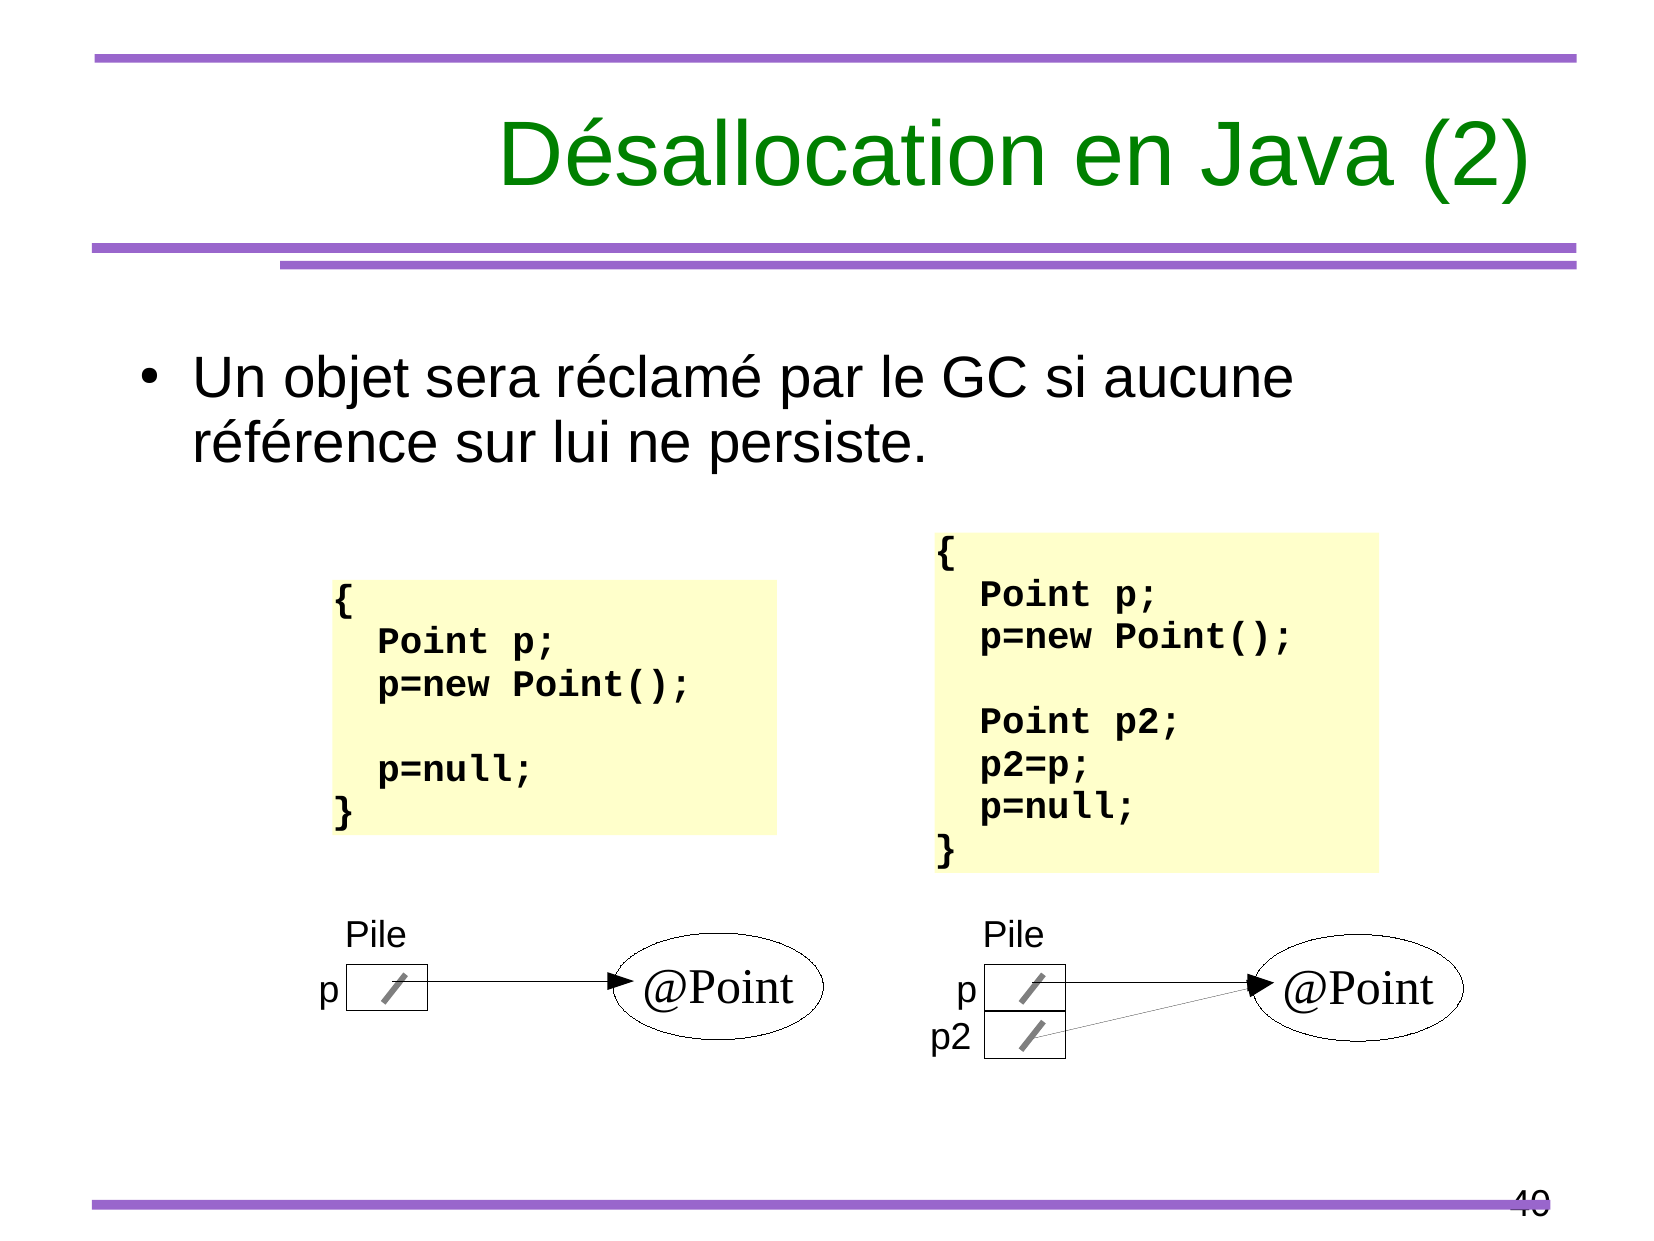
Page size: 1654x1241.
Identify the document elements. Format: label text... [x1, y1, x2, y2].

text_box { Point p; p=new Point(); Point p2; p2=p; p=null; } [934, 532, 1380, 873]
text_box Pile [982, 913, 1063, 956]
text_box p [956, 968, 976, 1011]
title Désallocation en Java (2) [121, 49, 1534, 257]
text_box @Point [613, 933, 824, 1040]
list Un objet sera réclamé par le GC si aucune référence sur lui ne persiste. [121, 344, 1534, 523]
text_box Pile [344, 913, 426, 956]
text_box @Point [1254, 934, 1464, 1042]
text_box { Point p; p=new Point(); p=null; } [332, 579, 777, 836]
text_box p [318, 968, 339, 1011]
text_box p2 [930, 1015, 976, 1058]
